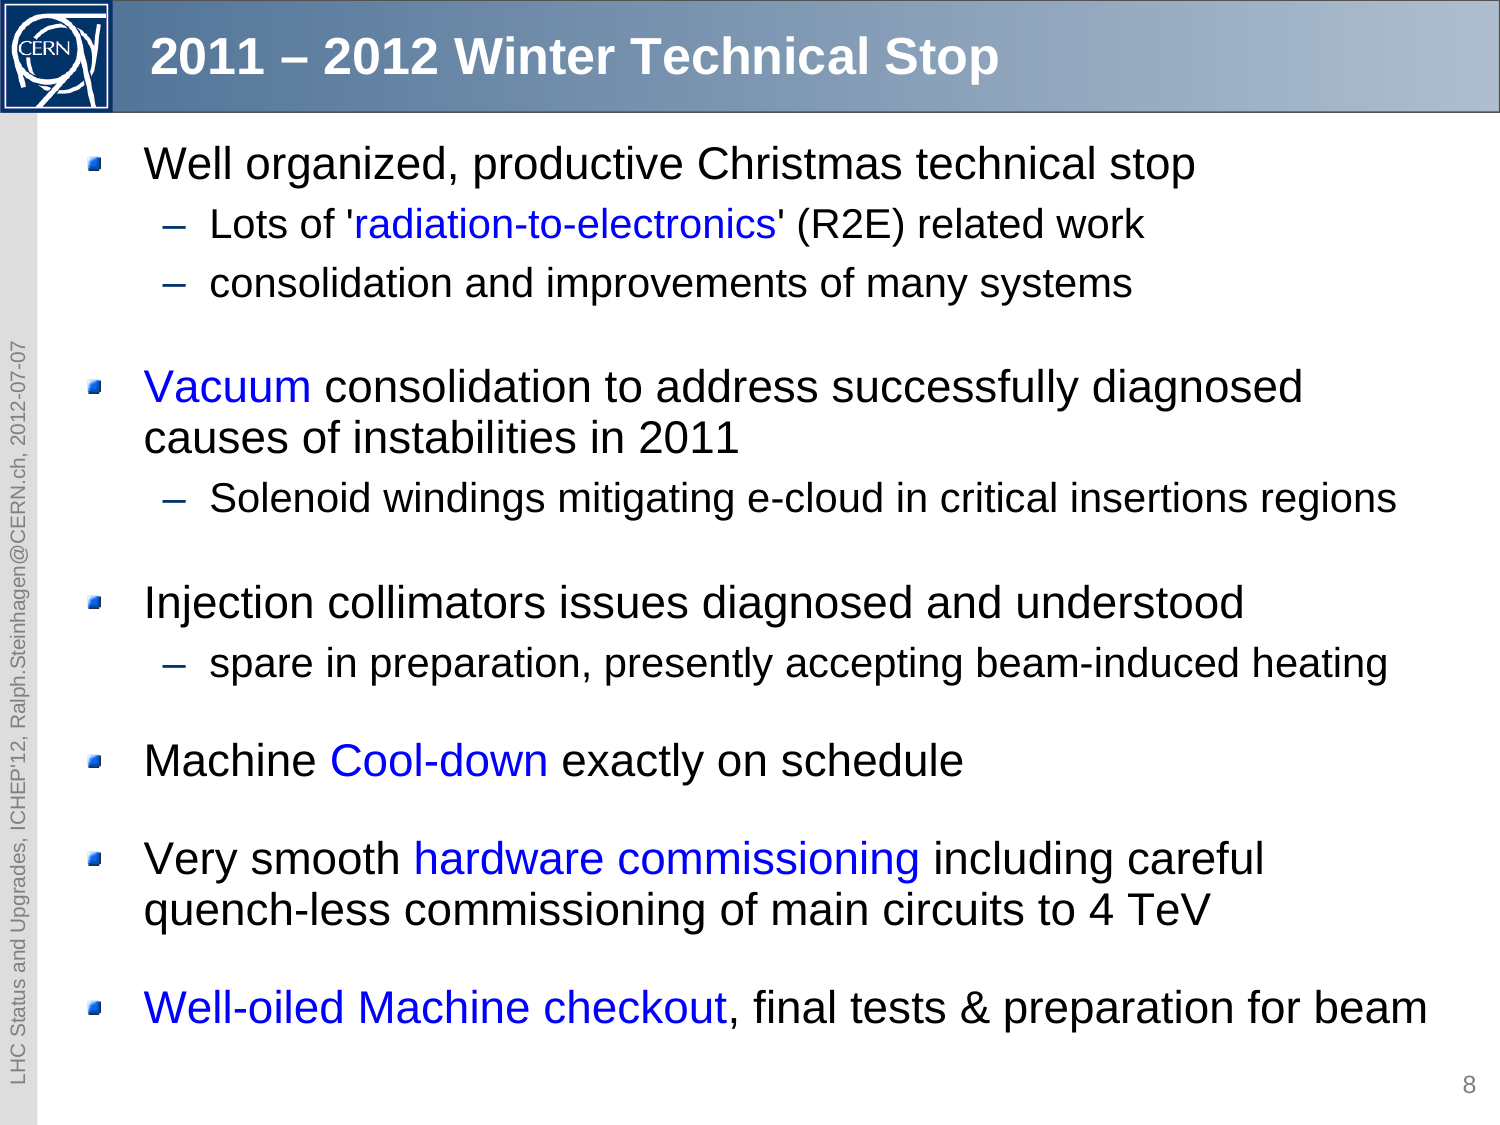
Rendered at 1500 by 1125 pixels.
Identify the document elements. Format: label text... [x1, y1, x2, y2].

list Well organized, productive Christmas technical stop Lots of 'radiation-to-electronics' (R2E) related work consolidation and improvements of many systems Vacuum consolidation to address successfully diagnosed causes of instabilities in 2011 Solenoid windings mitigating e-cloud in critical insertions regions Injection collimators issues diagnosed and understood spare in preparation, presently accepting beam-induced heating Machine Cool-down exactly on schedule Very smooth hardware commissioning including careful quench-less commissioning of main circuits to 4 TeV Well-oiled Machine checkout, final tests & preparation for beam [87, 137, 1438, 1034]
title 2011 – 2012 Winter Technical Stop [150, 0, 1201, 113]
picture [0, 0, 113, 113]
